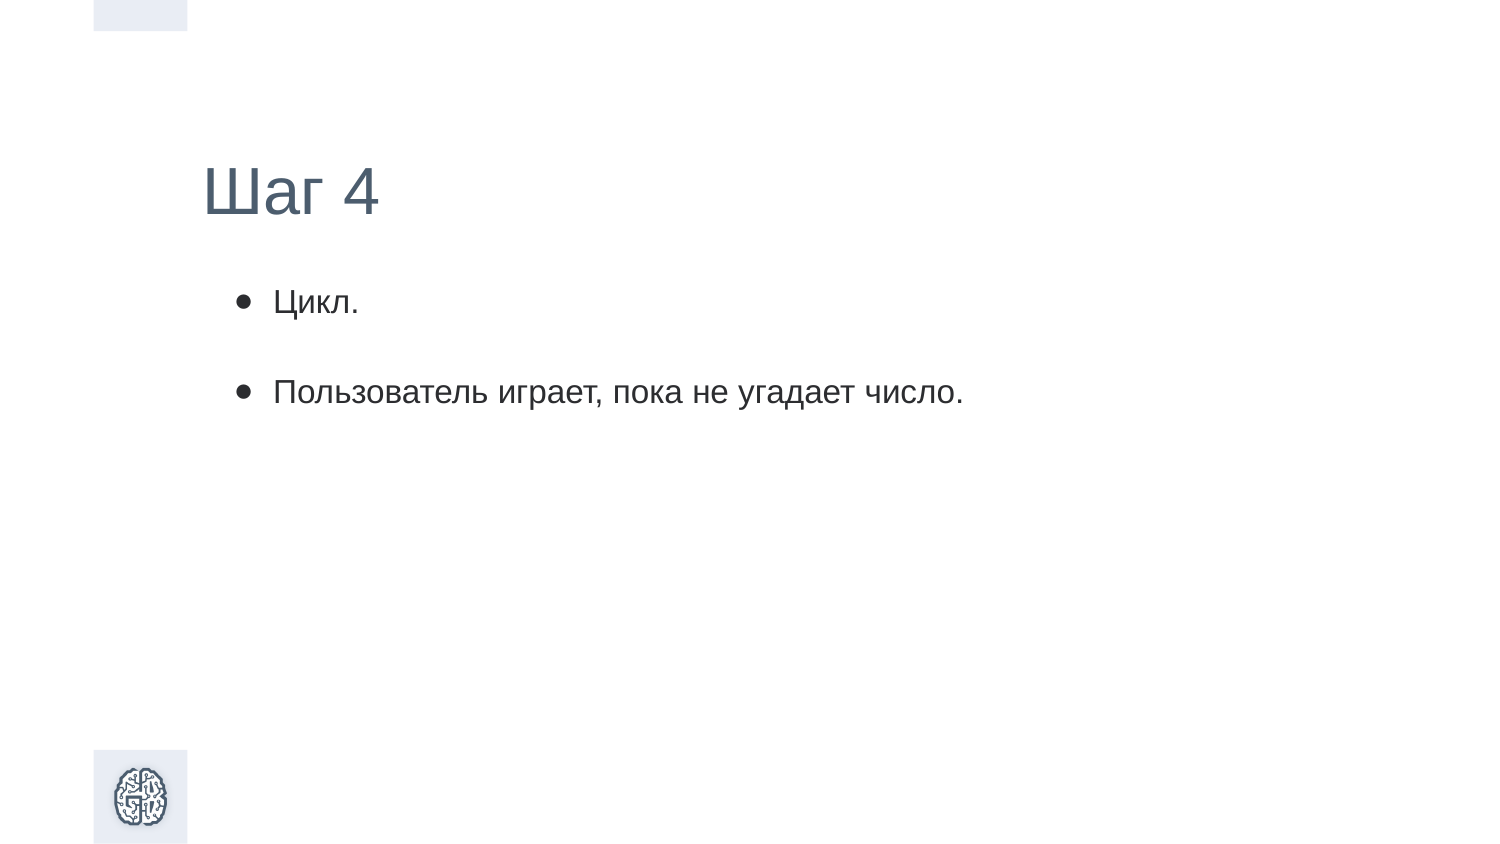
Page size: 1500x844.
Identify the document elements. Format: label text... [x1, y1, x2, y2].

text_box Цикл. [187, 259, 1312, 322]
text_box Пользователь играет, пока не угадает число. [187, 322, 1312, 438]
text_box Шаг 4 [187, 93, 1312, 259]
picture [106, 760, 175, 834]
